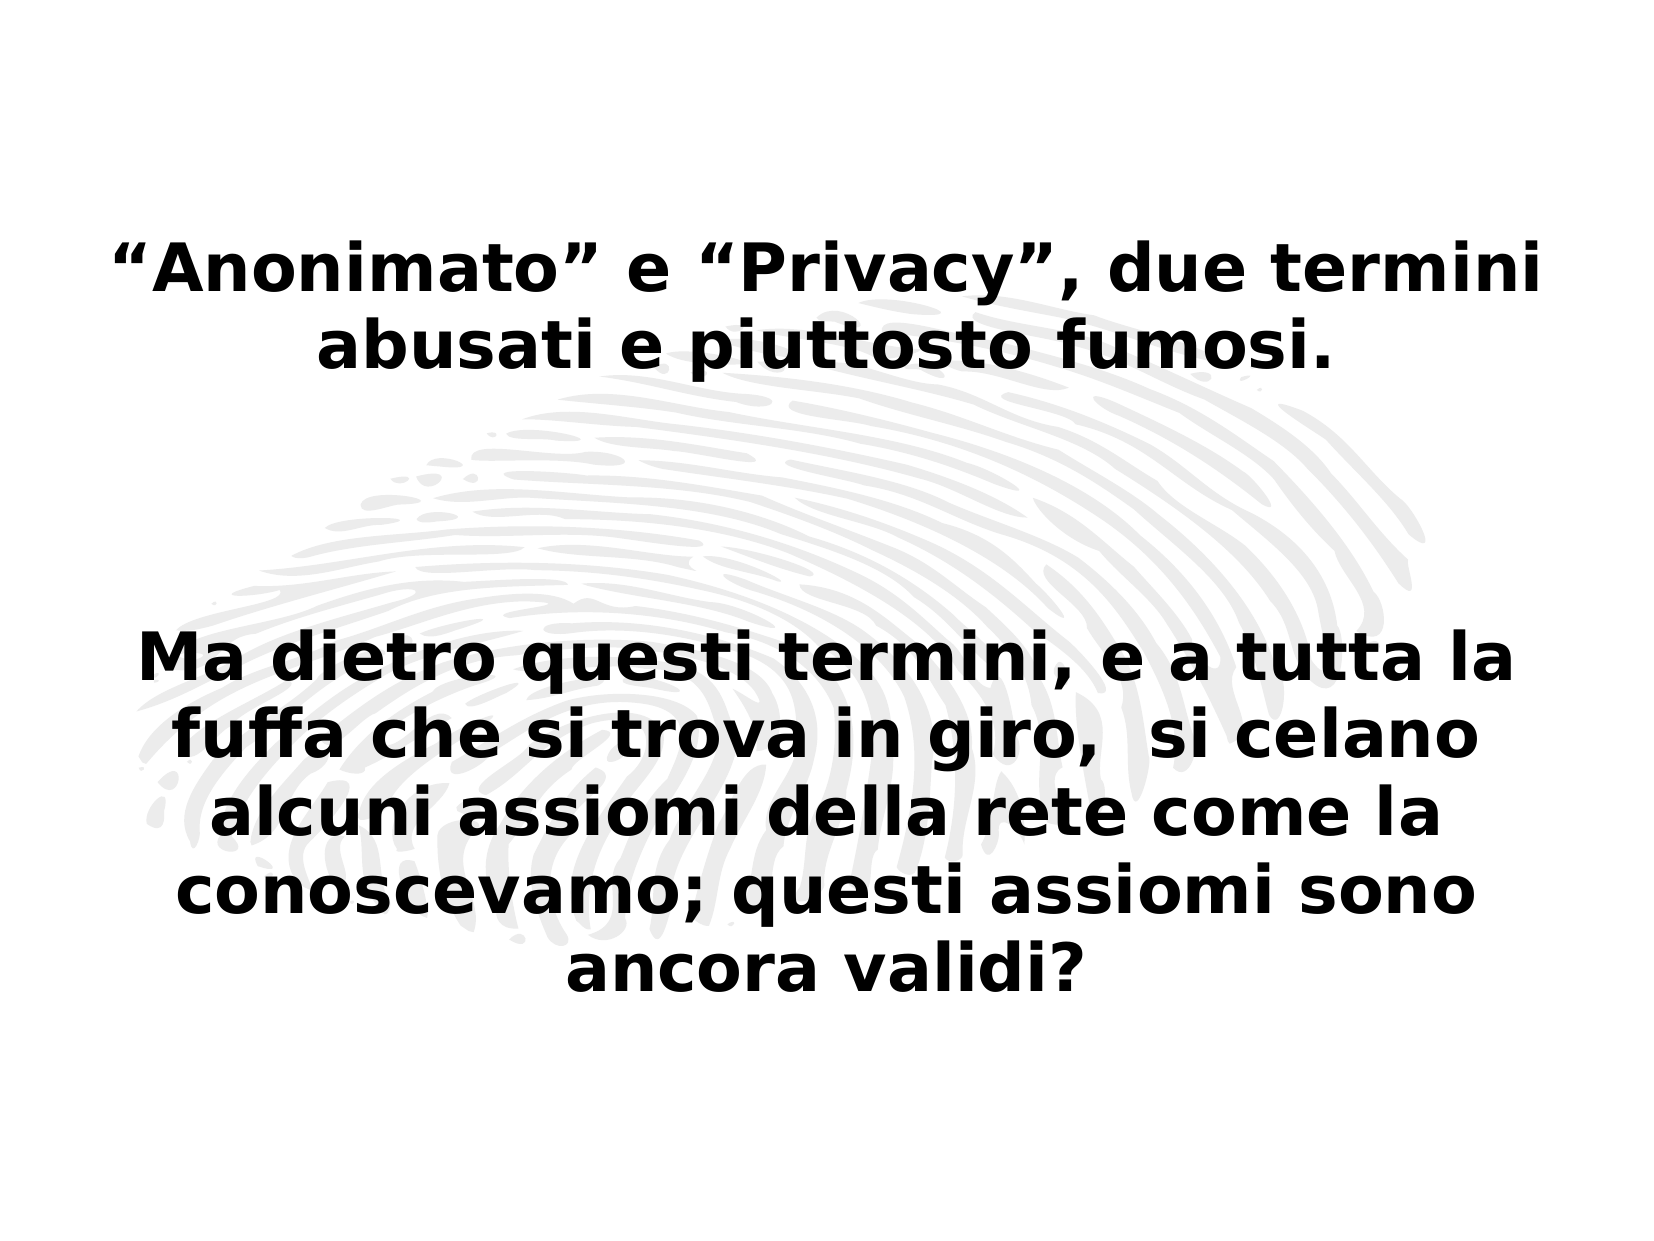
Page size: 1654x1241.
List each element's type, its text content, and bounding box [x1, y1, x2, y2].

subtitle “Anonimato” e “Privacy”, due termini abusati e piuttosto fumosi. Ma dietro questi termini, e a tutta la fuffa che si trova in giro, si celano alcuni assiomi della rete come la conoscevamo; questi assiomi sono ancora validi? [82, 49, 1571, 1109]
